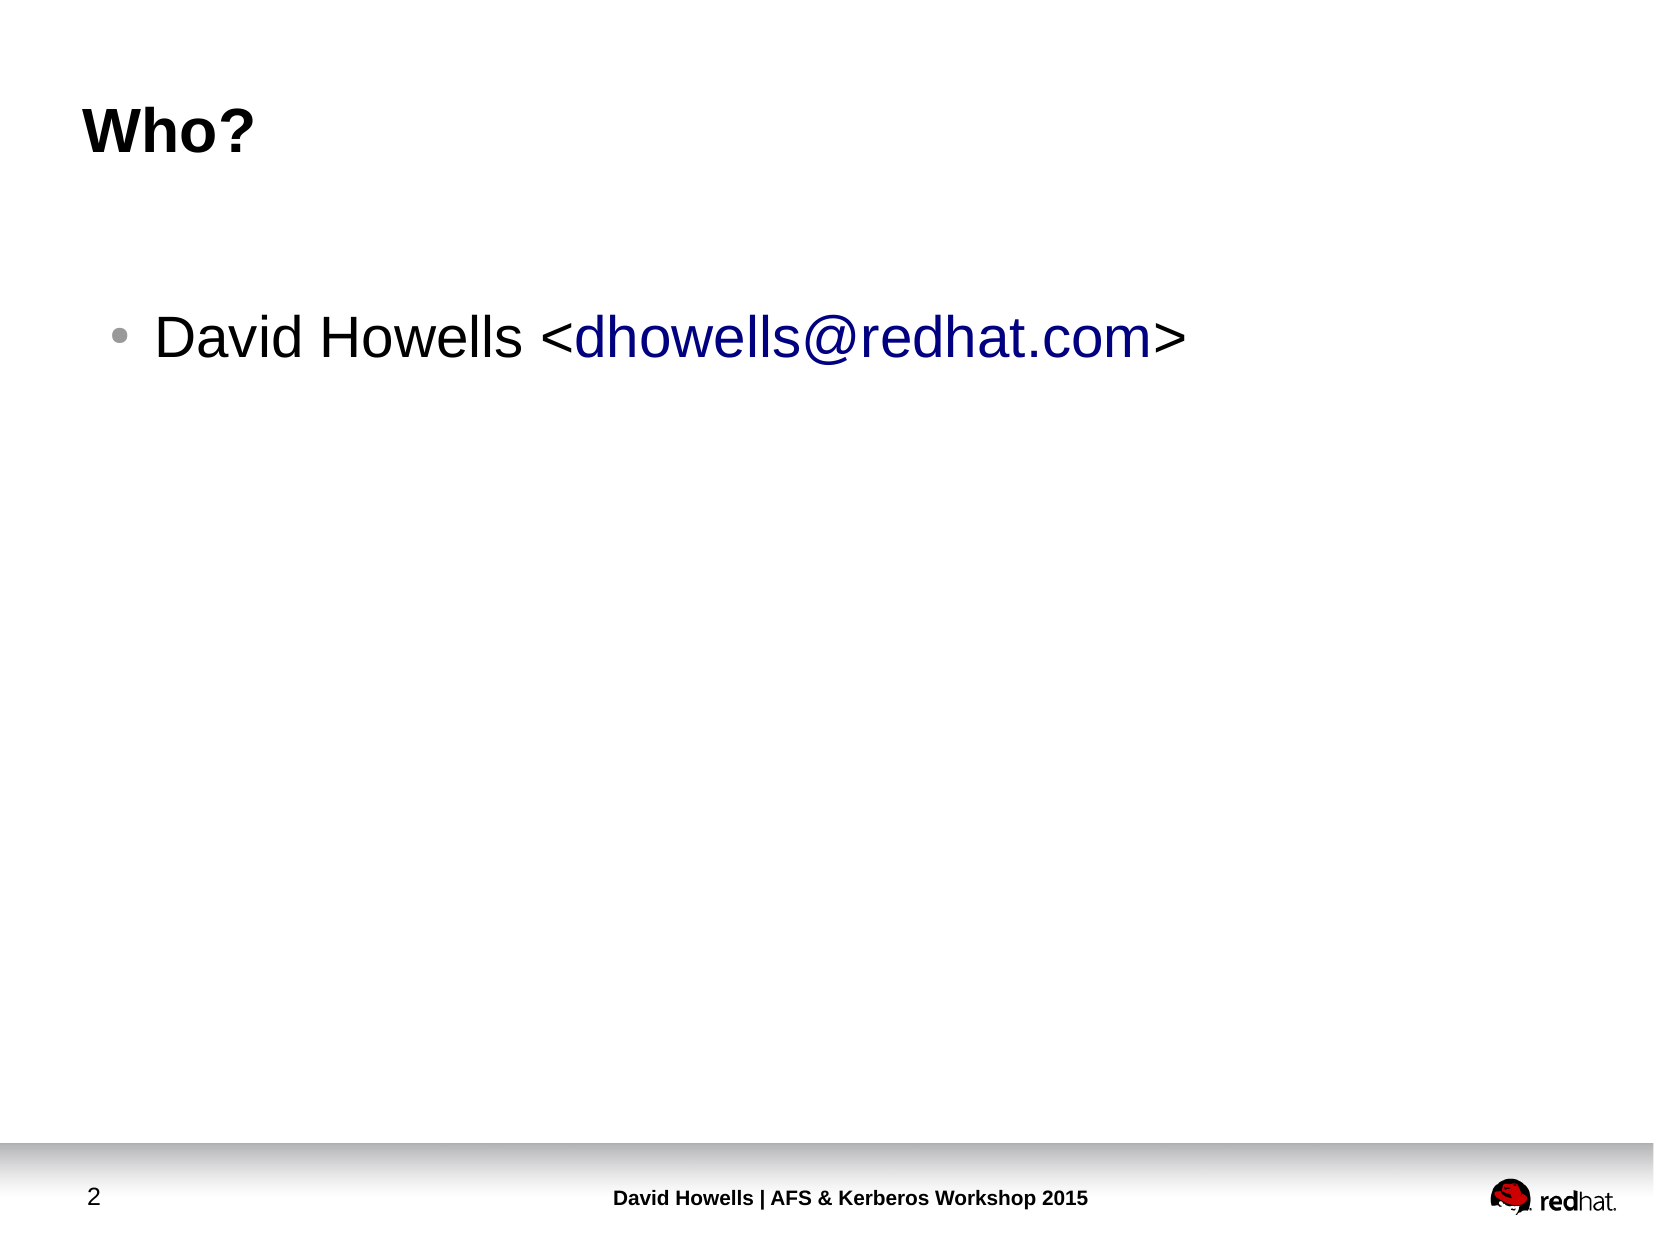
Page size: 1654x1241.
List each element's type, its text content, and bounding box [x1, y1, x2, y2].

title Who? [82, 37, 1571, 226]
list David Howells <dhowells@redhat.com> [94, 304, 1500, 502]
picture [0, 1143, 1654, 1241]
